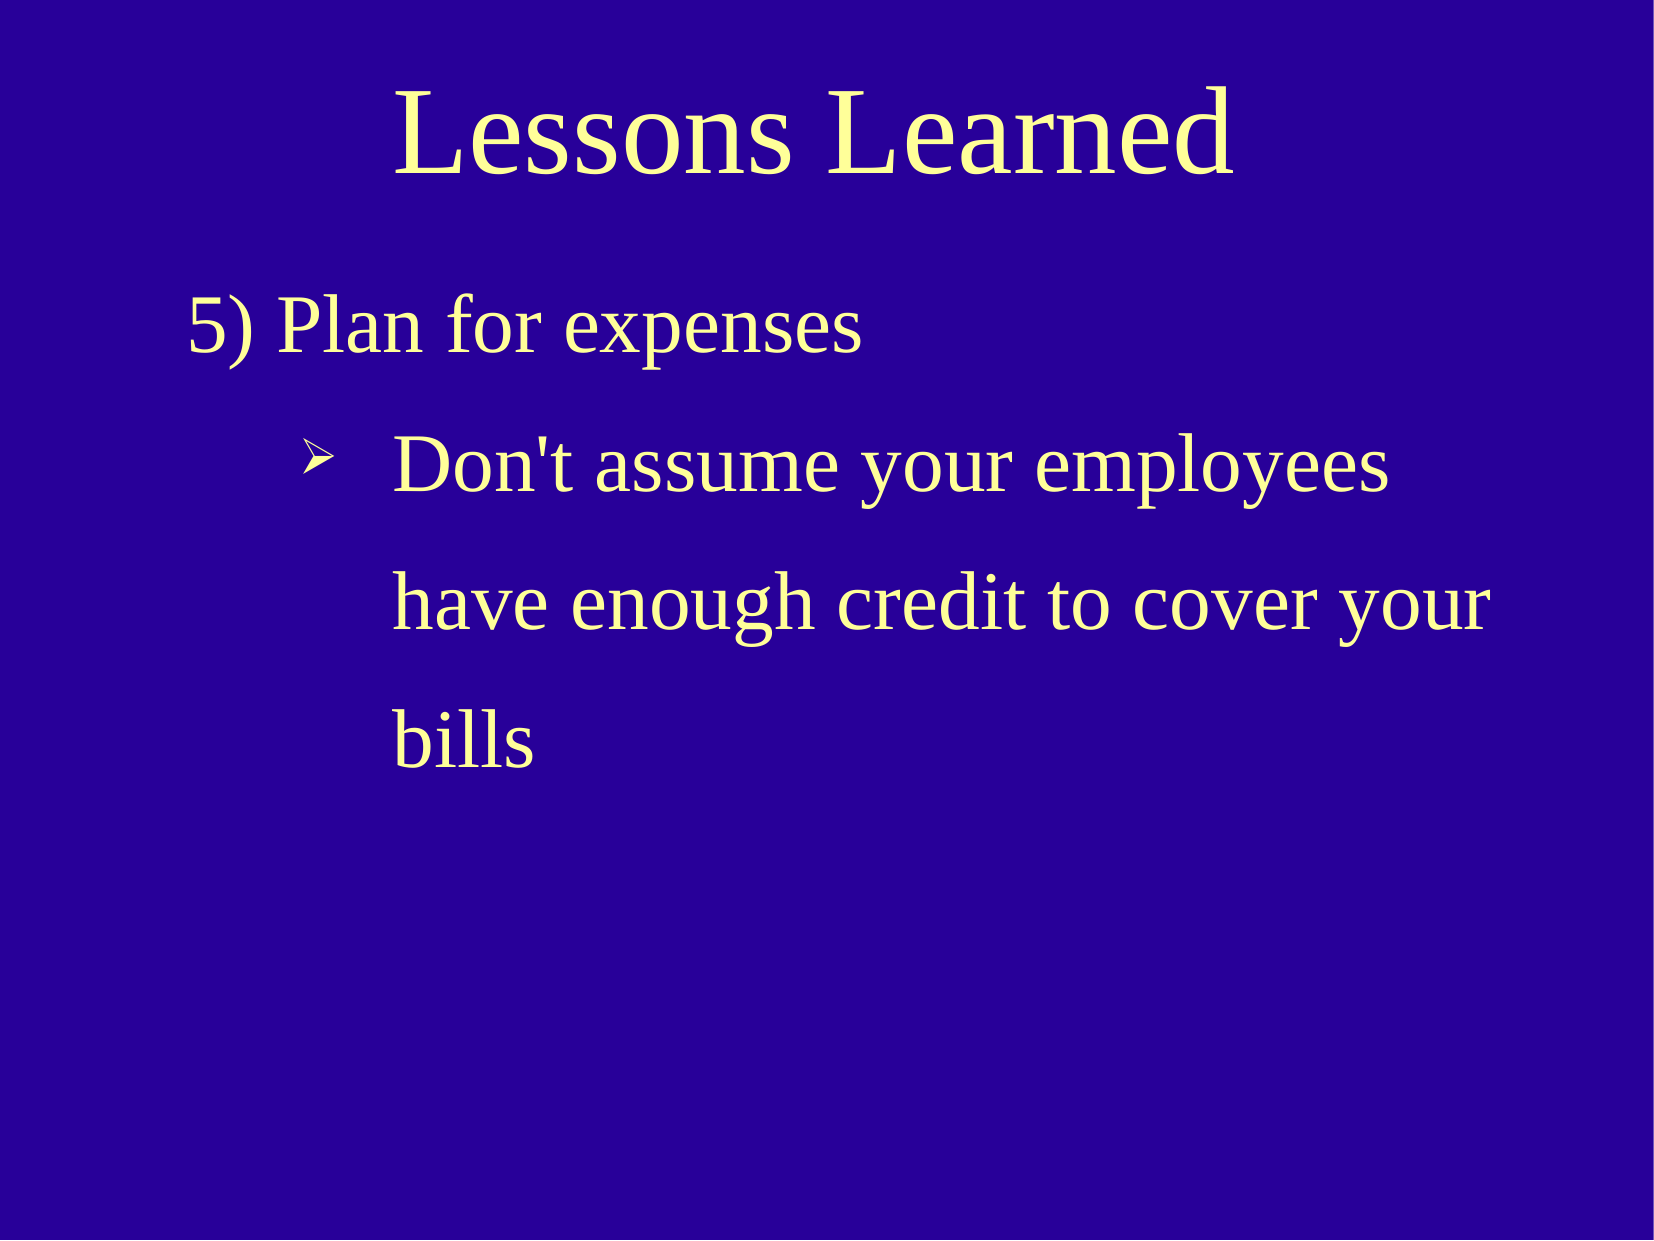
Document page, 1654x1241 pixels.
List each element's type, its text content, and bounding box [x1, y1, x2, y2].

title Lessons Learned [108, 48, 1521, 199]
text_box 5) Plan for expenses Don't assume your employees have enough credit to cover your bills [148, 232, 1539, 740]
